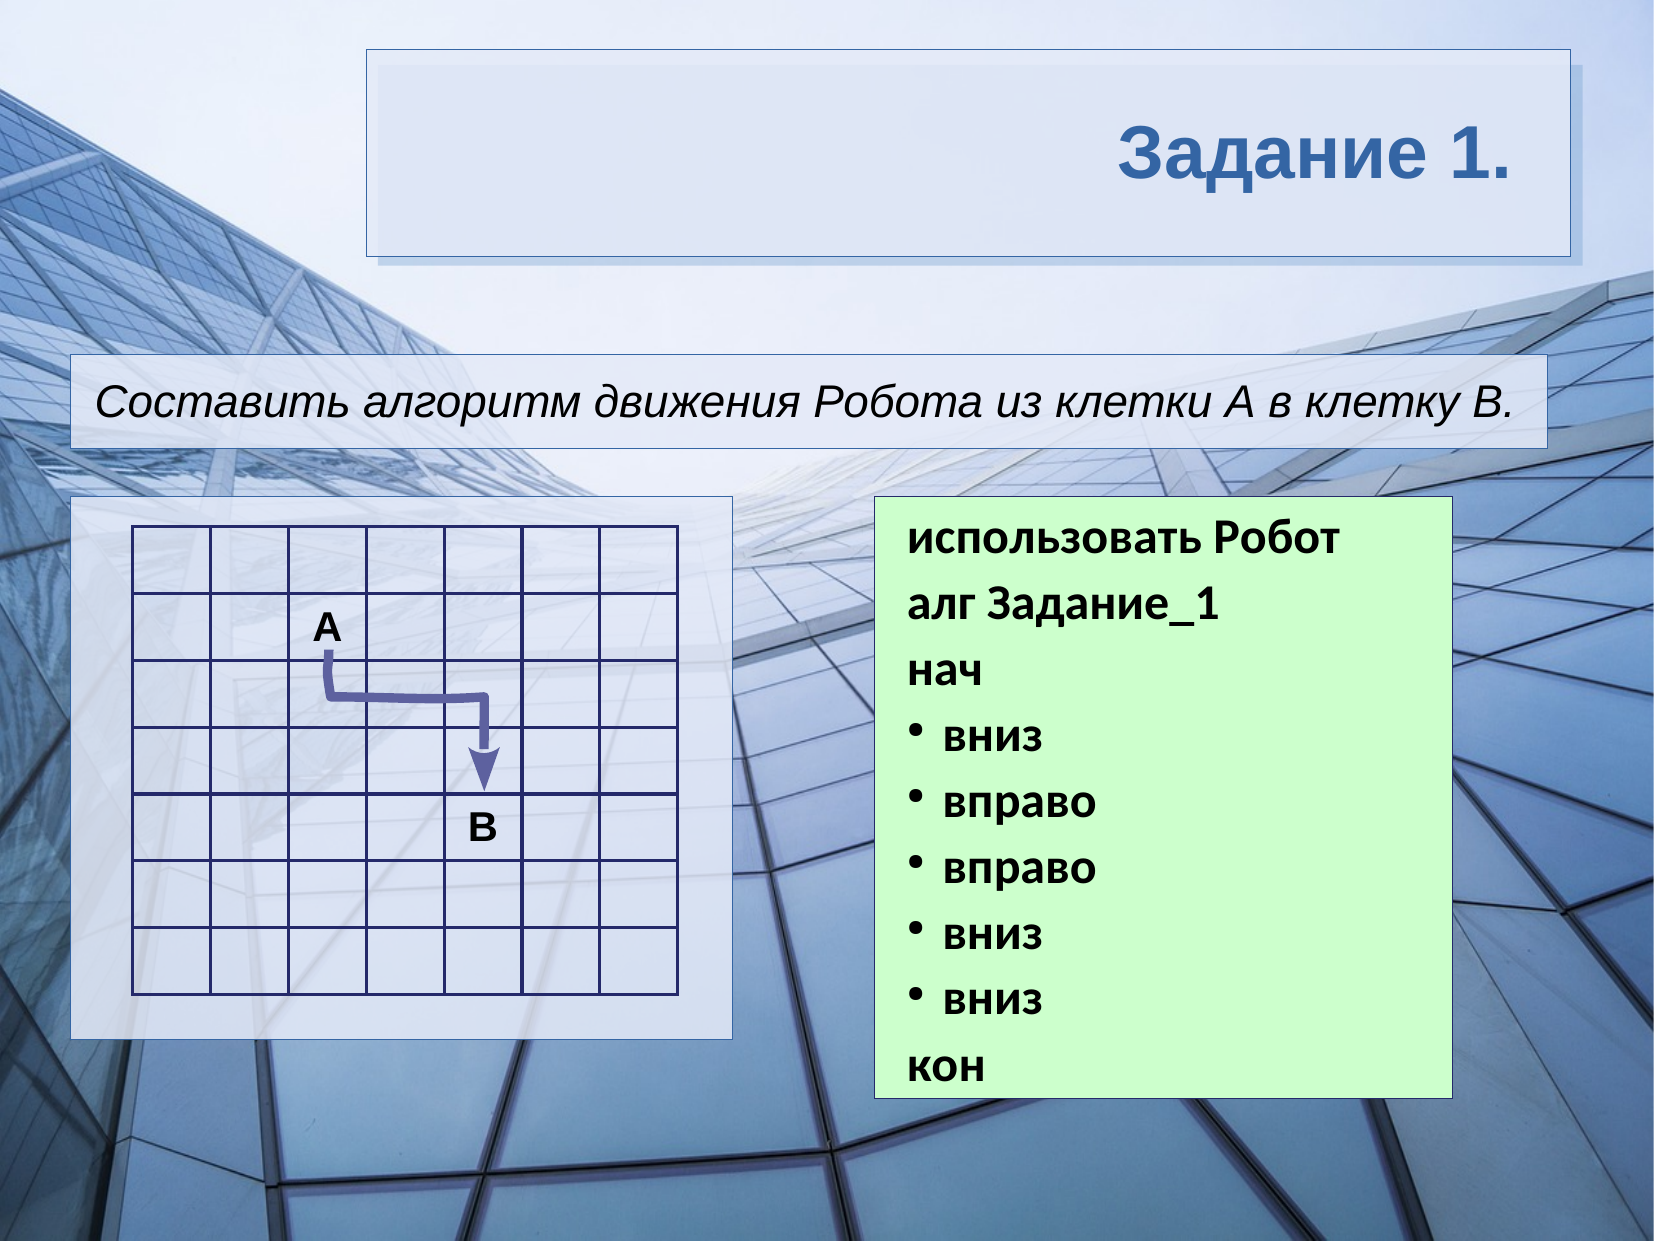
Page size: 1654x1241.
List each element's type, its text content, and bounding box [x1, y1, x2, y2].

table_cell [368, 796, 443, 859]
table_cell [212, 929, 287, 993]
table_cell [212, 862, 287, 926]
table_cell [290, 929, 365, 993]
table_cell [446, 929, 520, 993]
table_cell [524, 729, 598, 792]
table_cell [446, 729, 520, 792]
table_cell [601, 595, 676, 659]
table_cell [368, 929, 443, 993]
table_cell [524, 595, 598, 659]
table_cell [290, 862, 365, 926]
table_cell [290, 729, 365, 792]
text_box использовать Робот алг Задание_1 нач вниз вправо вправо вниз вниз кон [874, 496, 1453, 1099]
table_cell [446, 595, 520, 659]
table_cell [134, 862, 209, 926]
table_cell [134, 929, 209, 993]
table_cell [212, 662, 287, 726]
table_cell [212, 595, 287, 659]
text_box [377, 64, 1583, 266]
picture [0, 0, 1654, 1241]
table_cell [524, 796, 598, 859]
table_header [212, 528, 287, 592]
table_cell [290, 662, 365, 726]
table_cell [446, 702, 479, 726]
table_cell [601, 929, 676, 993]
text_box [70, 496, 733, 1040]
table_cell В [446, 796, 520, 859]
table_cell [601, 662, 676, 726]
table_header [524, 528, 598, 592]
table_cell [134, 796, 209, 859]
table_cell А [290, 595, 365, 659]
table_cell [524, 862, 598, 926]
table_cell [368, 703, 443, 726]
text_box Составить алгоритм движения Робота из клетки А в клетку В. [70, 354, 1548, 449]
table_cell [601, 729, 676, 792]
table_cell [368, 862, 443, 926]
table_cell [368, 729, 443, 792]
table_header [290, 528, 365, 592]
table_cell [333, 662, 365, 692]
table_header [601, 528, 676, 592]
table_cell [601, 862, 676, 926]
table_cell [134, 662, 209, 726]
table_cell [524, 662, 598, 726]
table_header [368, 528, 443, 592]
table_cell [212, 729, 287, 792]
table_cell [524, 929, 598, 993]
table_cell [368, 662, 443, 693]
title Задание 1. [366, 49, 1571, 257]
table_cell [446, 662, 520, 726]
table_header [446, 528, 520, 592]
table_cell [368, 595, 443, 659]
table_cell [134, 595, 209, 659]
table_cell [601, 796, 676, 859]
table_cell [446, 862, 520, 926]
table_cell [134, 729, 209, 792]
table_cell [212, 796, 287, 859]
table_header [134, 528, 209, 592]
table_cell [290, 796, 365, 859]
